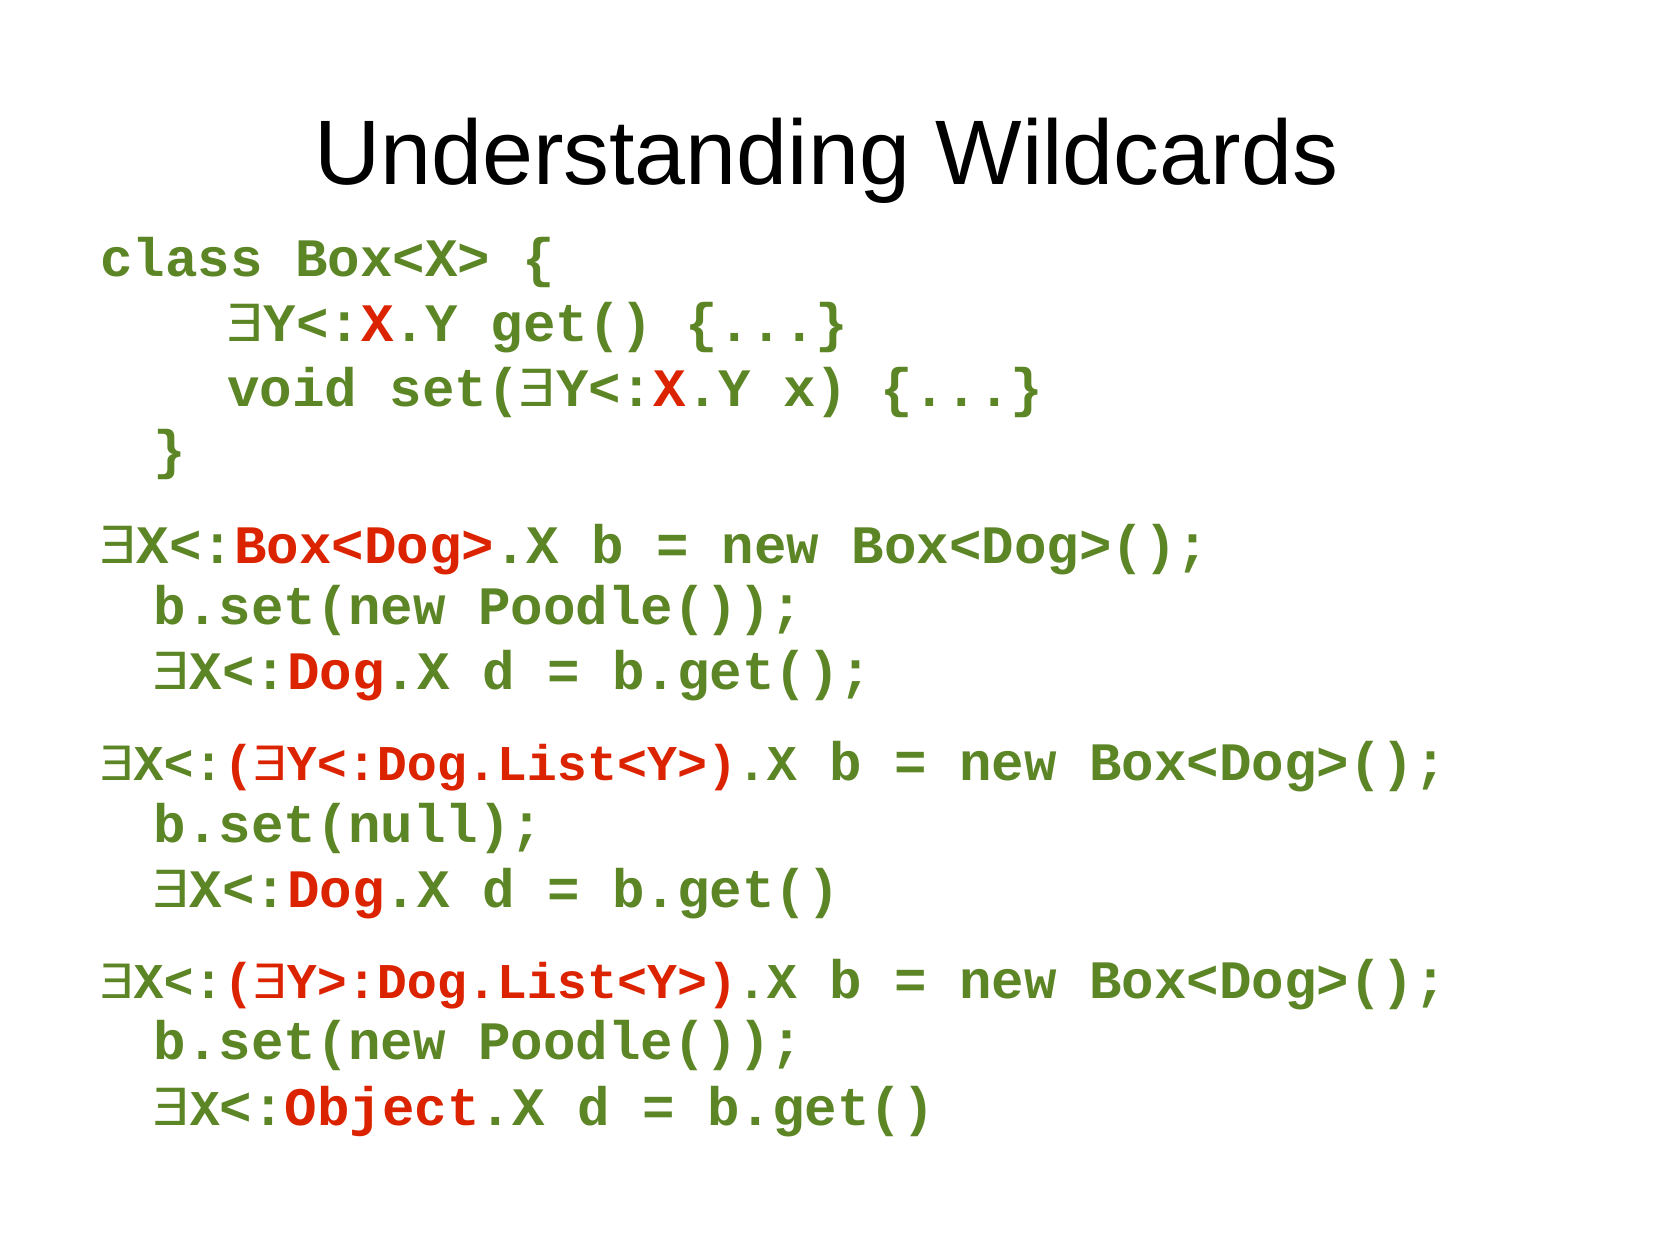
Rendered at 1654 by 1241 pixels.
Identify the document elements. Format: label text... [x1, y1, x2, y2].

title Understanding Wildcards [82, 56, 1571, 231]
list class Box<X> { ƎY<:X.Y get() {...} void set(ƎY<:X.Y x) {...} } ƎX<:Box<Dog>.X b = new Box<Dog>(); b.set(new Poodle()); ƎX<:Dog.X d = b.get(); ƎX<:(ƎY<:Dog.List<Y>).X b = new Box<Dog>(); b.set(null); ƎX<:Dog.X d = b.get() ƎX<:(ƎY>:Dog.List<Y>).X b = new Box<Dog>(); b.set(new Poodle()); ƎX<:Object.X d = b.get() [82, 231, 1571, 1143]
